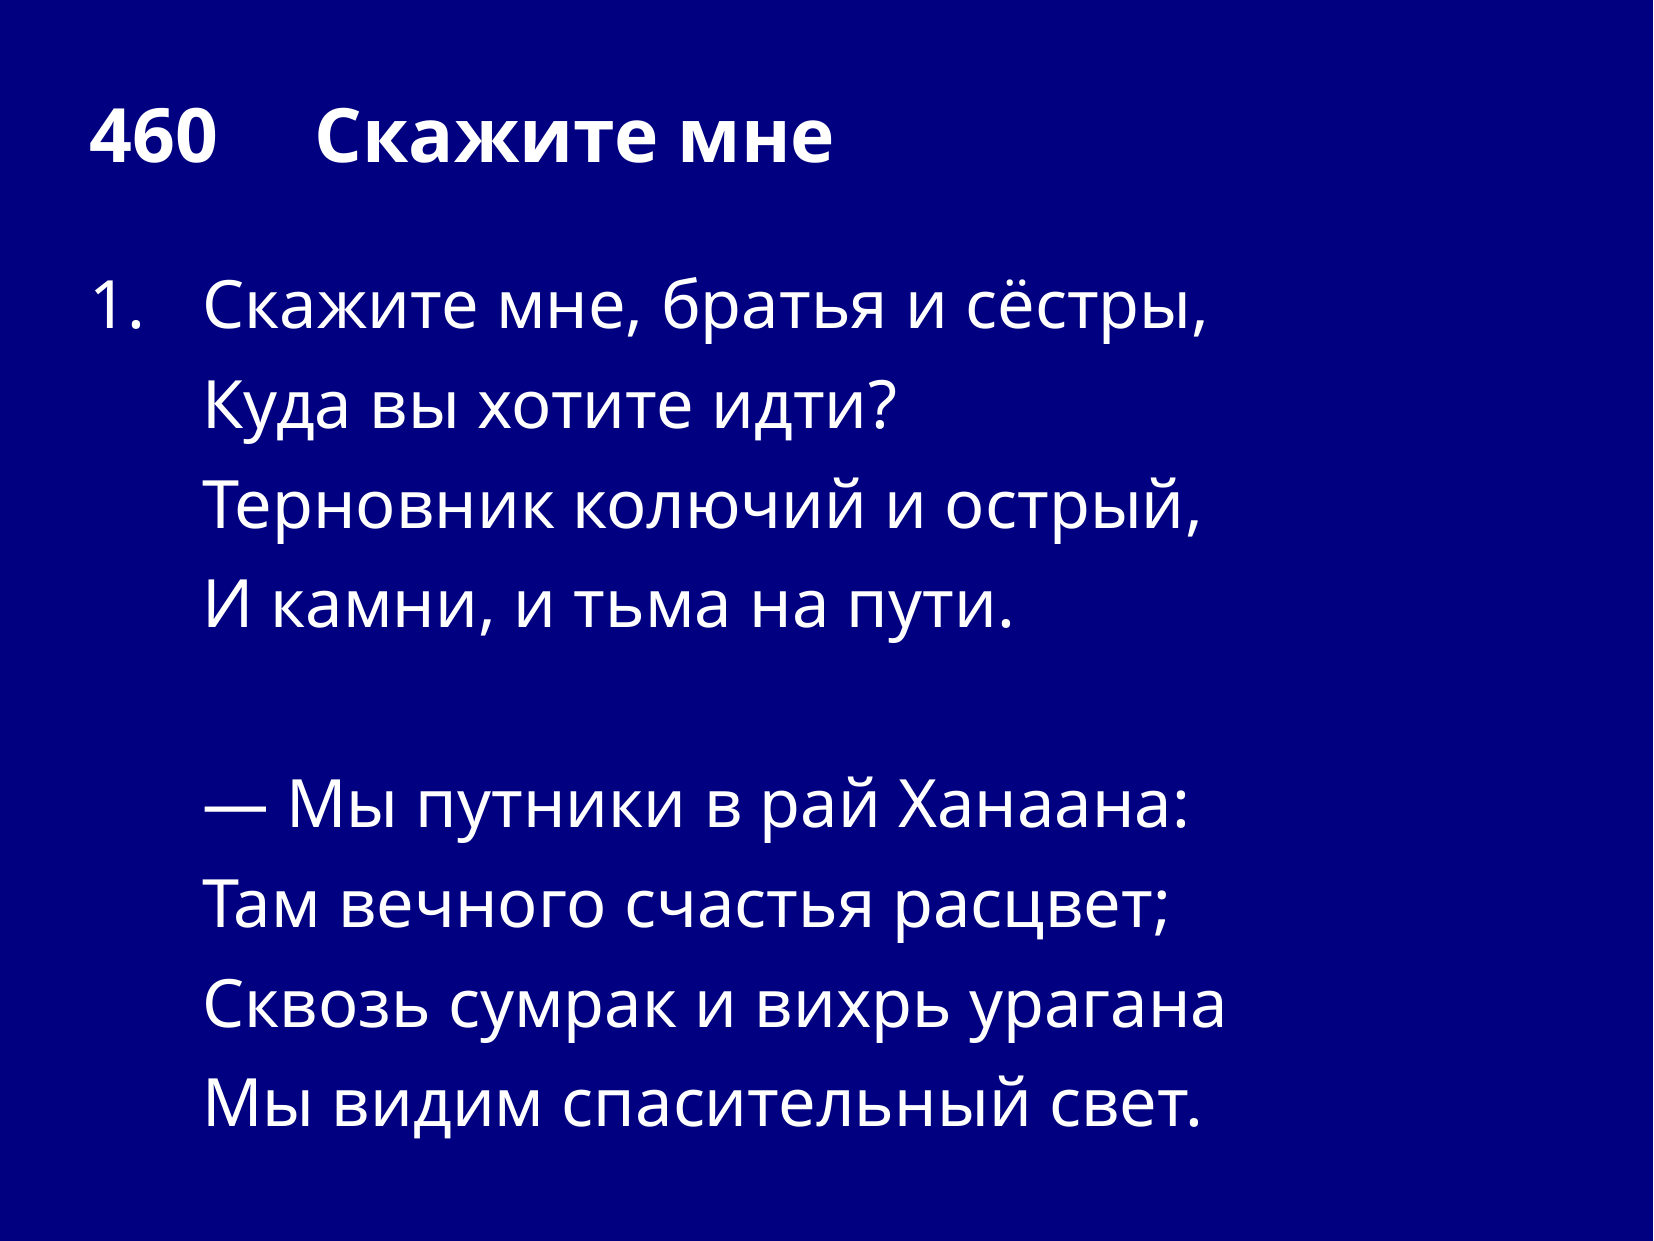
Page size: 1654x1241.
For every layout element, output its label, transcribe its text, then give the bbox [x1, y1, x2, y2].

text_box 460 Скажите мне [75, 75, 1576, 188]
text_box 1. Скажите мне, братья и сёстры, Куда вы хотите идти? Терновник колючий и острый, И камни, и тьма на пути. — Мы путники в рай Ханаана: Там вечного счастья расцвет; Сквозь сумрак и вихрь урагана Мы видим спасительный свет. [75, 188, 1576, 1163]
